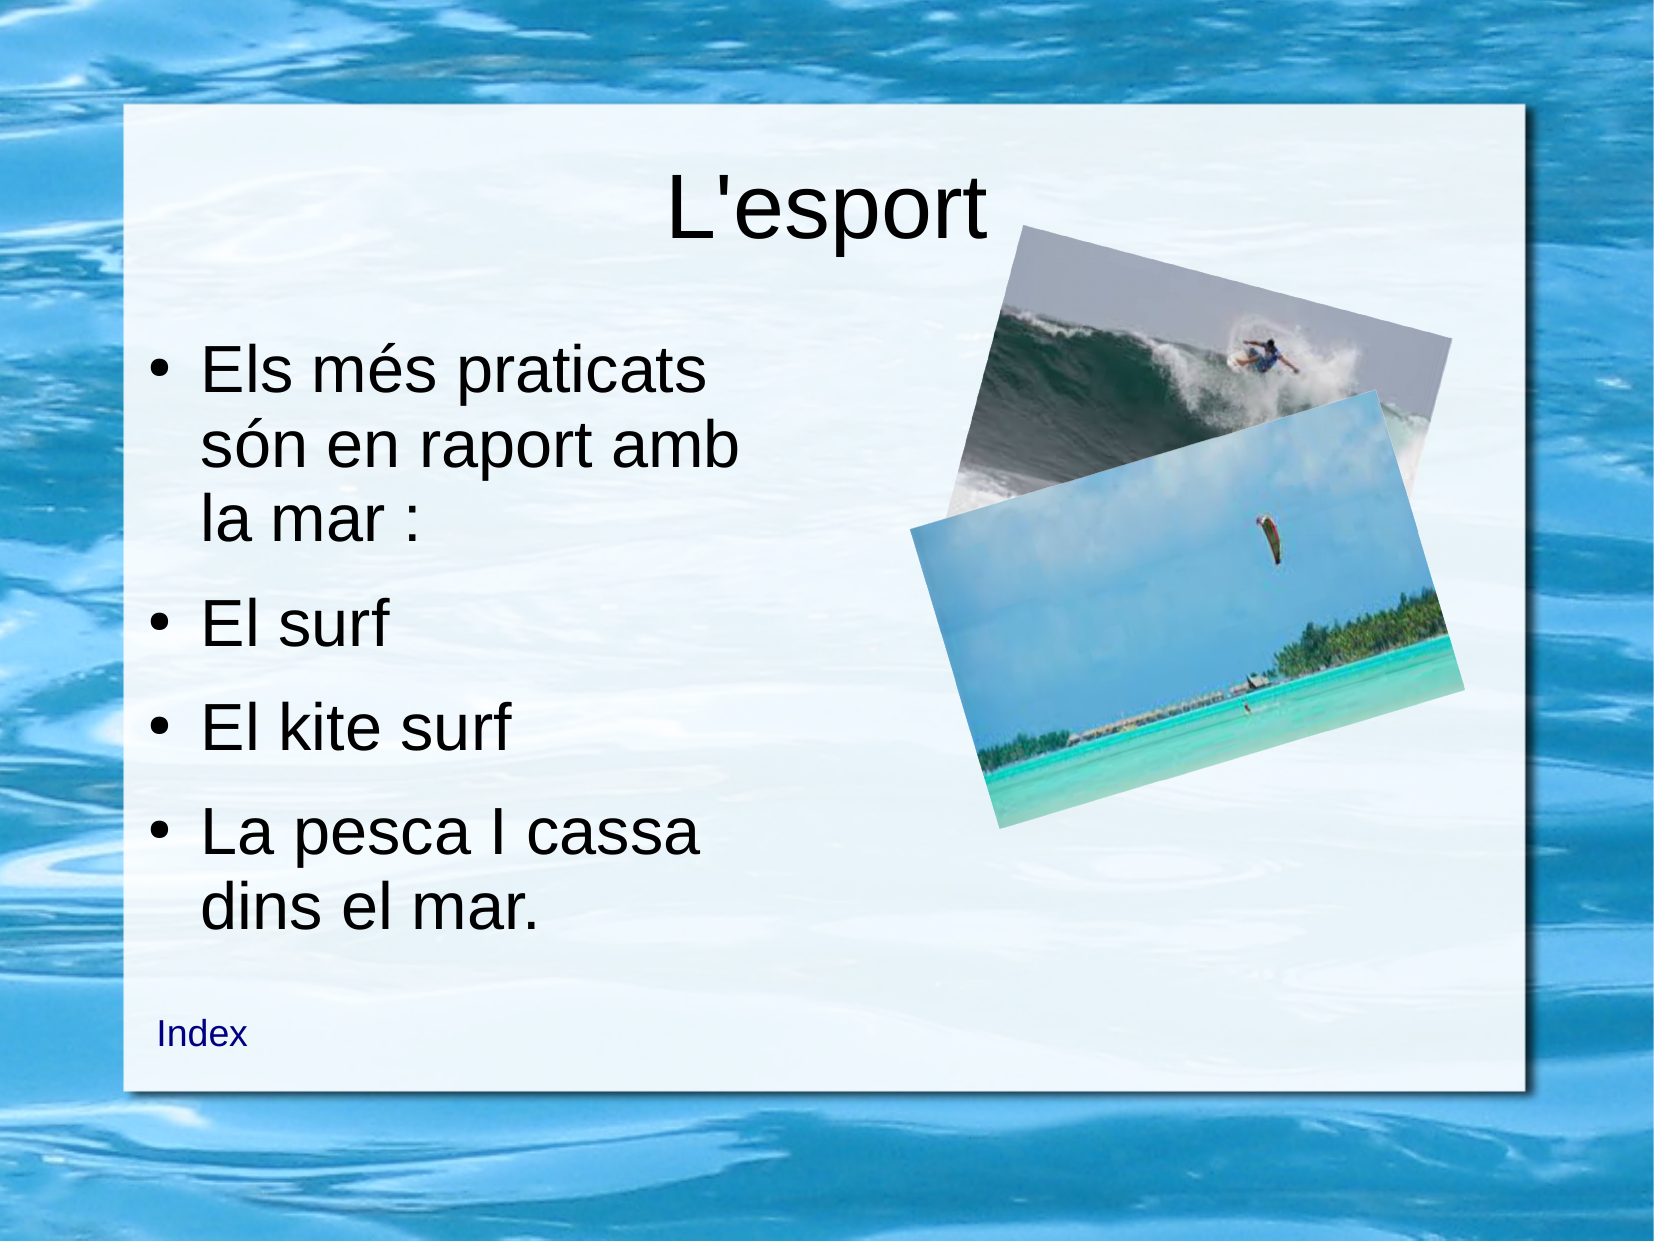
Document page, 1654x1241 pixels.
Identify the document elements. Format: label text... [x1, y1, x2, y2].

text_box Index [141, 1004, 438, 1075]
picture [0, 0, 1654, 1241]
title L'esport [147, 118, 1506, 296]
list Els més praticats són en raport amb la mar : El surf El kite surf La pesca I cassa dins el mar. [129, 331, 793, 1052]
